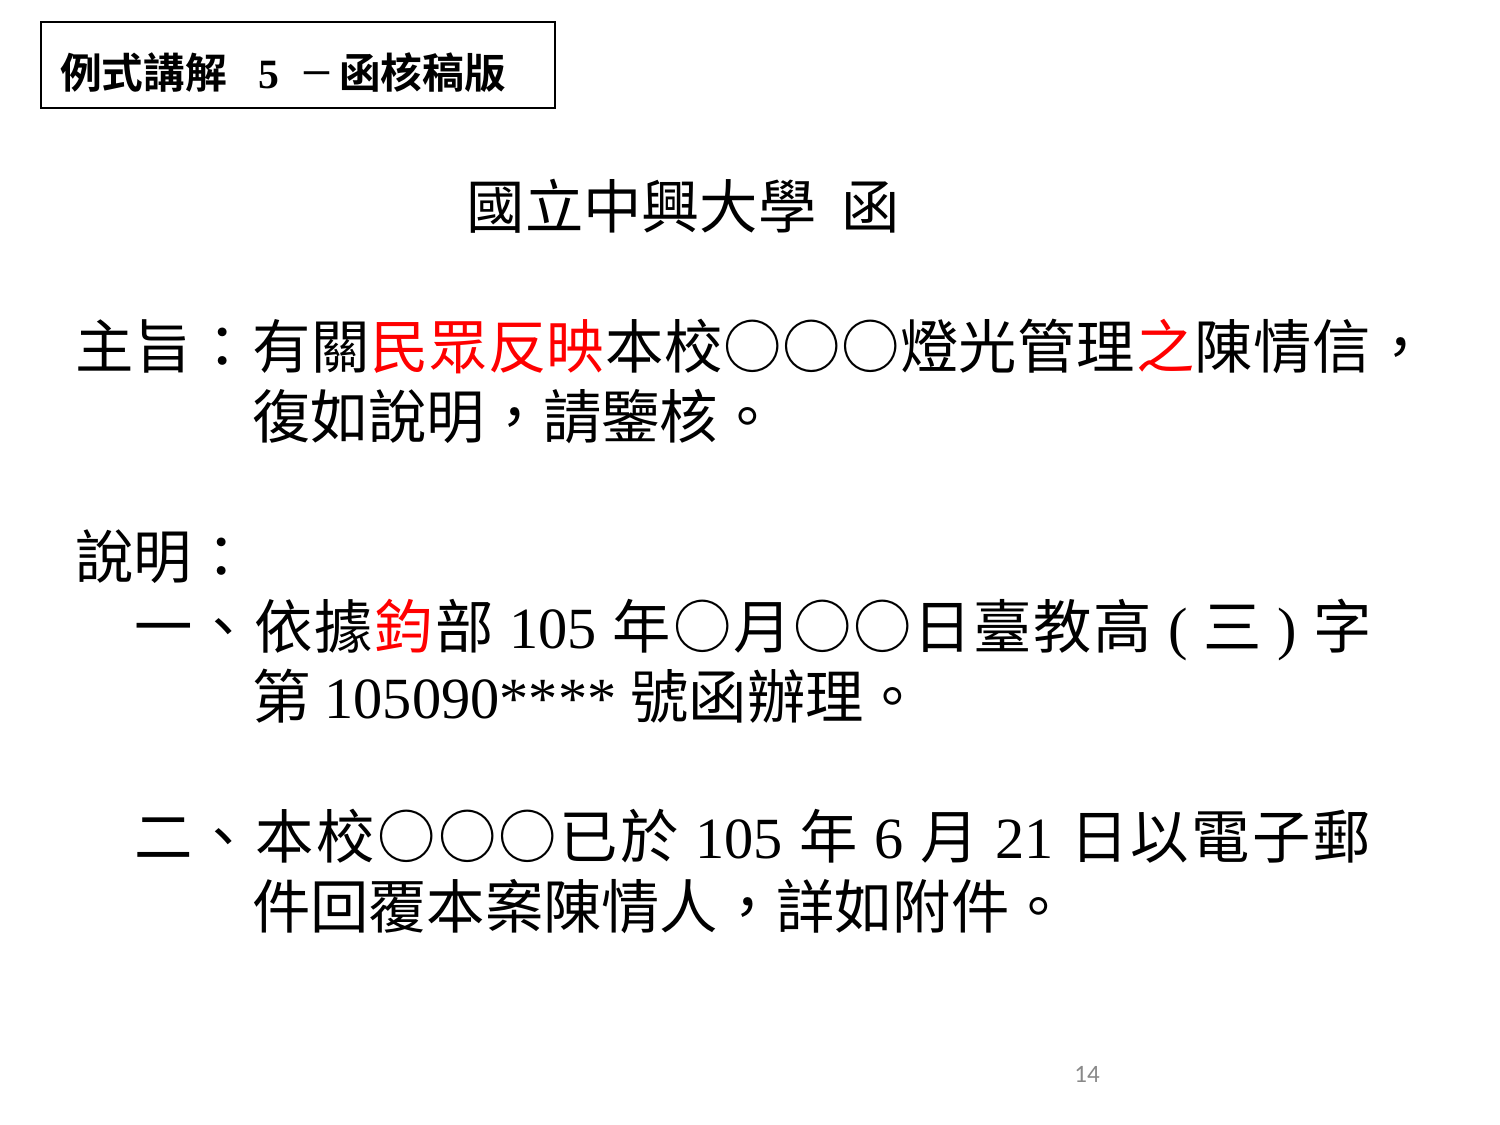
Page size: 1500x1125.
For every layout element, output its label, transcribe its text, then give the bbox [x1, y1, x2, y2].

text_box 例式講解 5 ─函核稿版 [40, 22, 555, 108]
text_box 主旨：有關民眾反映本校○○○燈光管理之陳情信，復如說明，請鑒核。 說明： 一、依據鈞部105年○月○○日臺教高(三)字第105090****號函辦理。 二、本校○○○已於105年6月21日以電子郵件回覆本案陳情人，詳如附件。 [61, 303, 1386, 948]
text_box 國立中興大學 函 [452, 163, 915, 248]
text_box 14 [1059, 1042, 1397, 1103]
